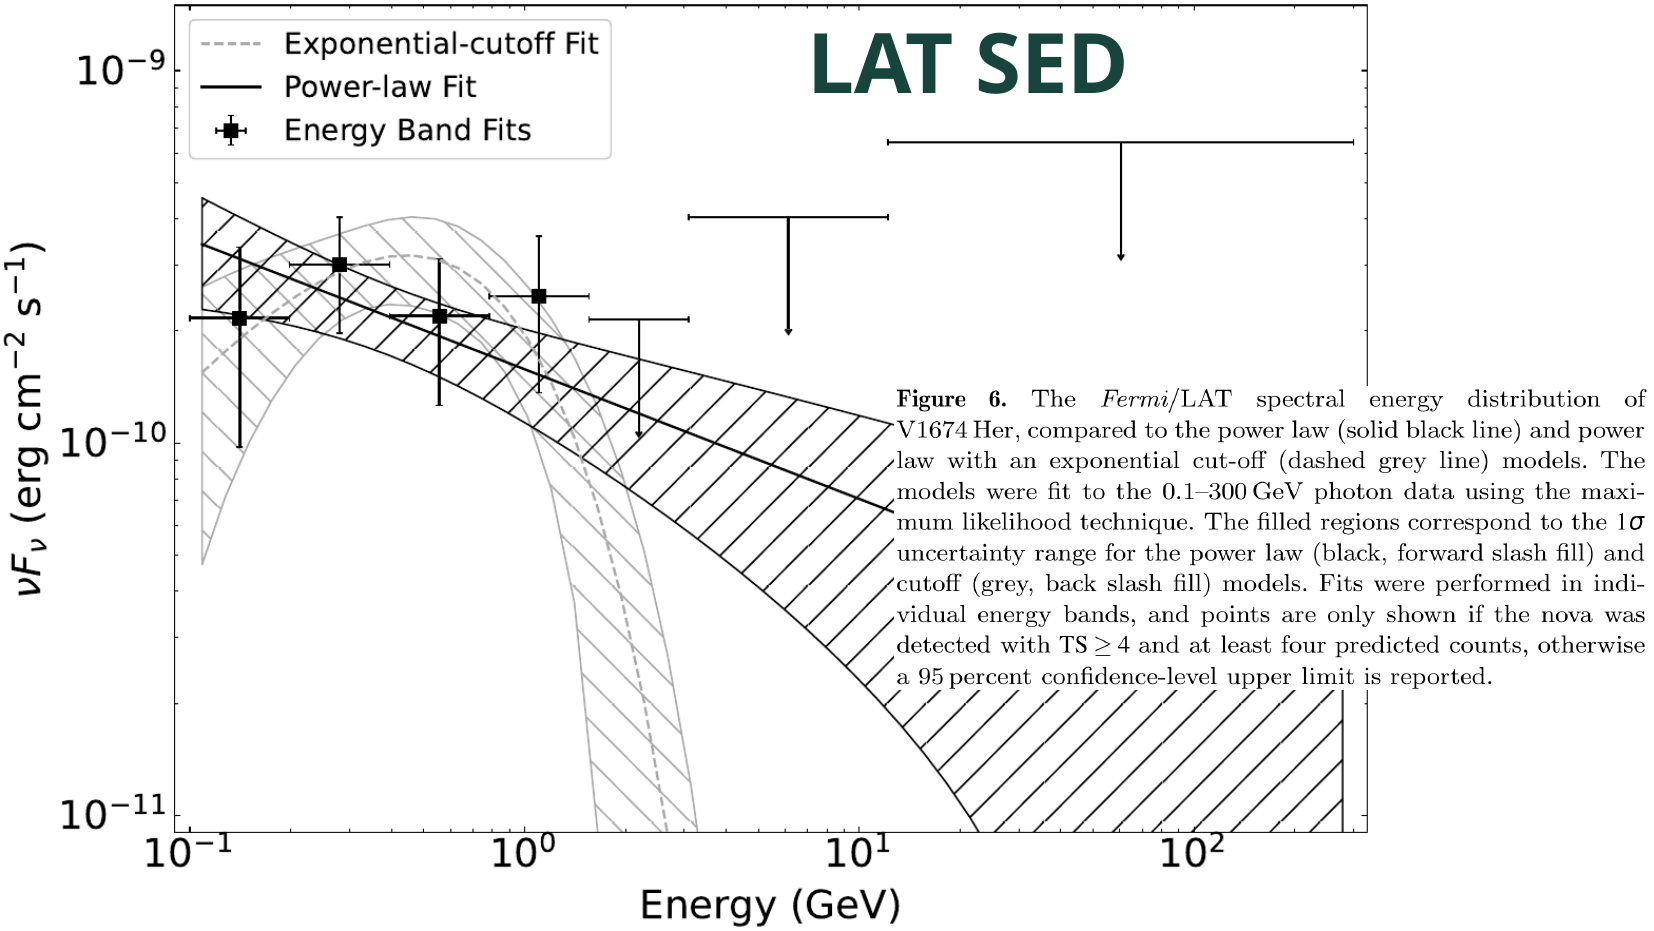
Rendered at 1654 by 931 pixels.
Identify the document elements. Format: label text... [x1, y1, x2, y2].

picture [0, 0, 1648, 931]
title LAT SED [224, 0, 1654, 154]
